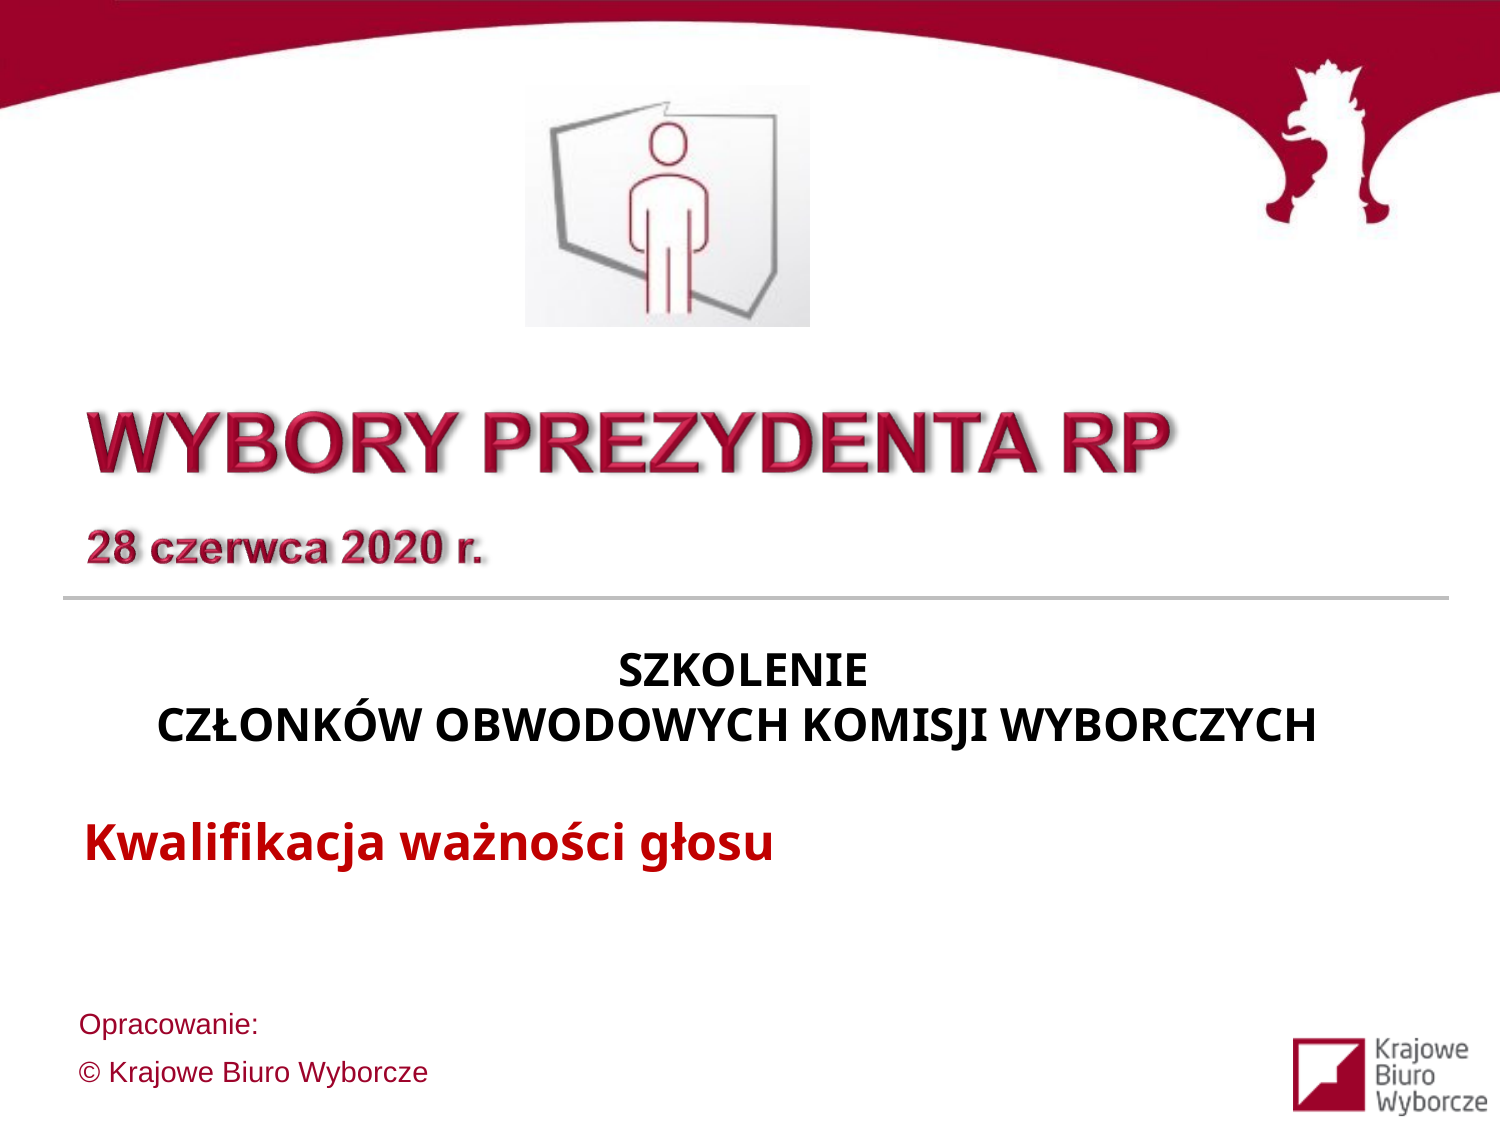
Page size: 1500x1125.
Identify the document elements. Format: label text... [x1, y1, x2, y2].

text_box Opracowanie: © Krajowe Biuro Wyborcze [64, 997, 1128, 1096]
text_box SZKOLENIE CZŁONKÓW OBWODOWYCH KOMISJI WYBORCZYCH Kwalifikacja ważności głosu [29, 633, 1459, 879]
picture [0, 0, 1500, 327]
picture [1293, 1035, 1489, 1118]
picture [32, 355, 1382, 593]
